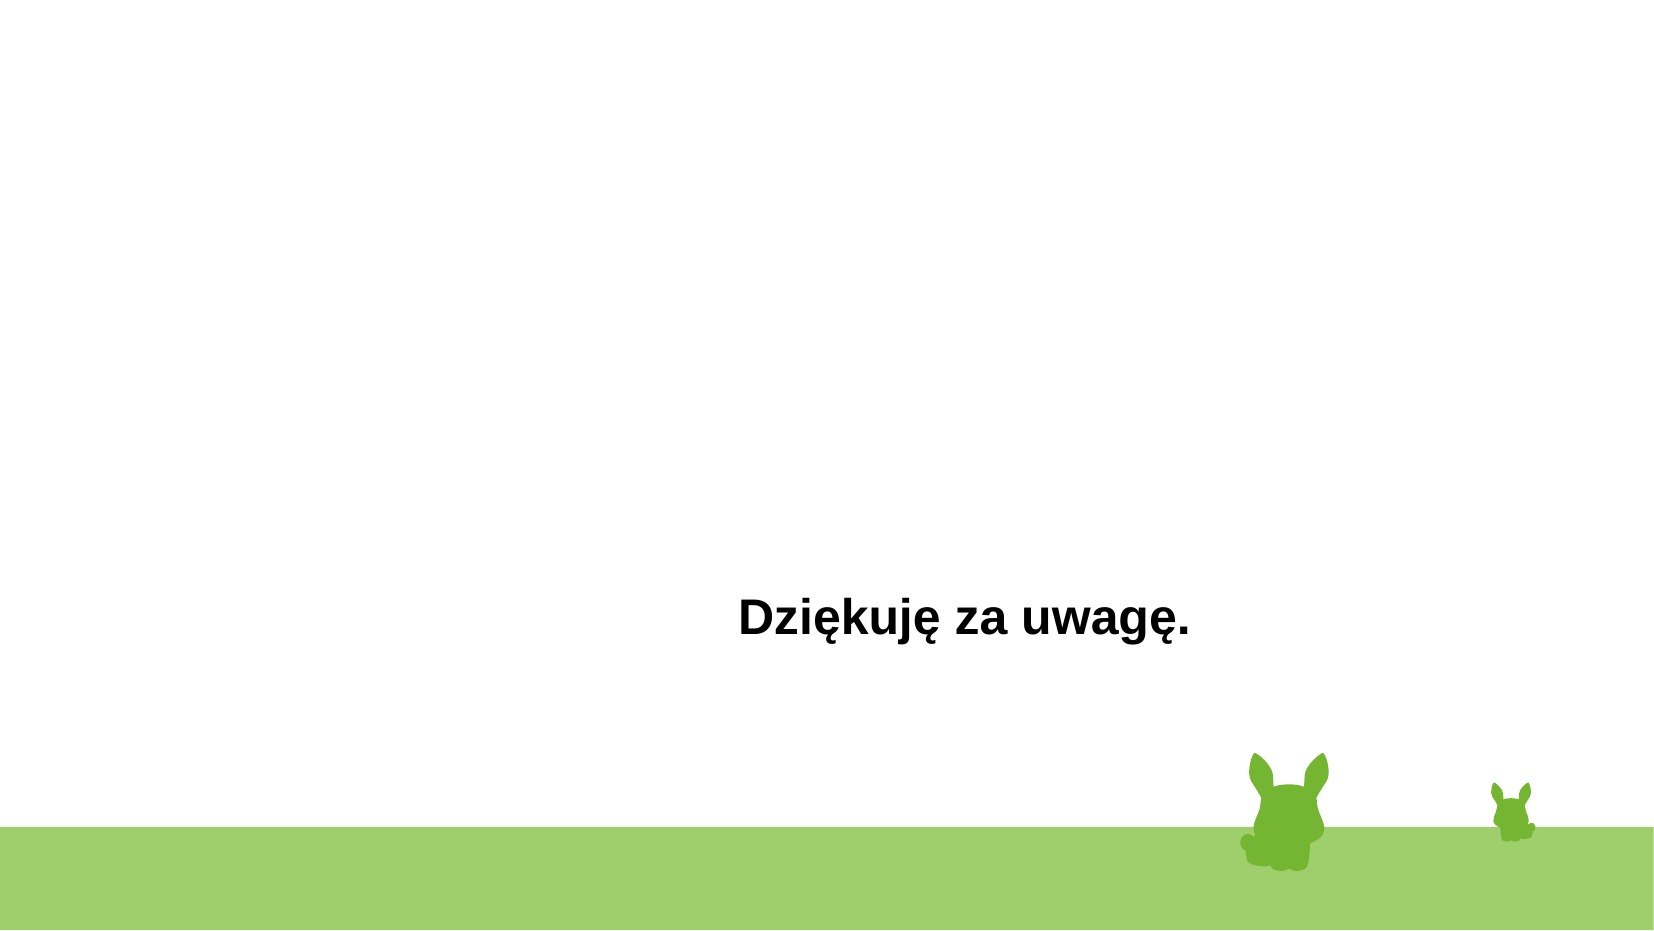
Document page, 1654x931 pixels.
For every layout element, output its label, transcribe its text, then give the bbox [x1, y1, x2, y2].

list Dziękuję za uwagę. [738, 501, 1565, 739]
